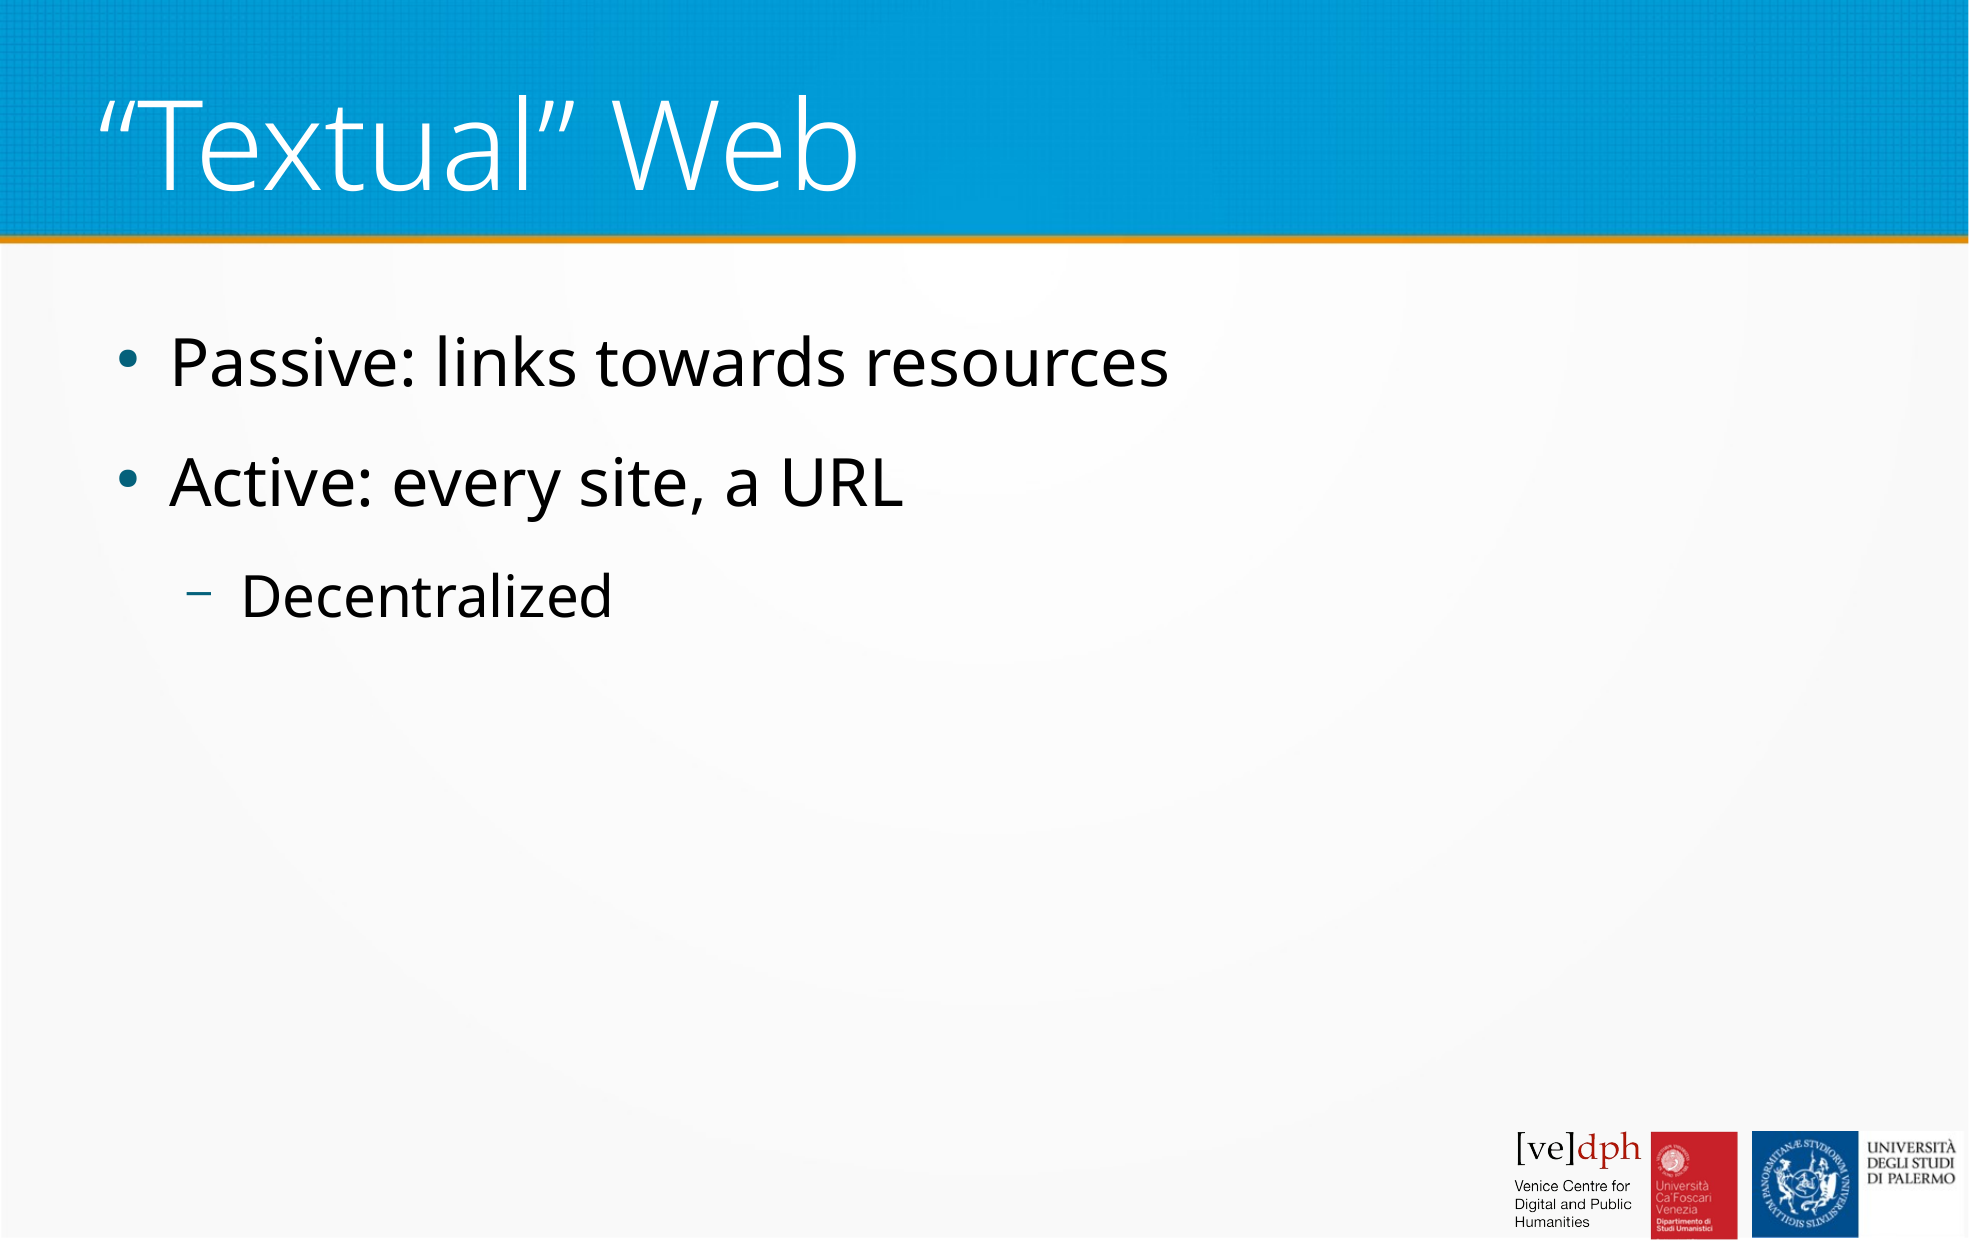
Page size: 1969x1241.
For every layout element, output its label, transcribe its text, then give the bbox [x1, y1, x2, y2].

list Passive: links towards resources Active: every site, a URL Decentralized [98, 315, 1861, 1081]
title “Textual” Web [98, 19, 1870, 227]
picture [0, 233, 1969, 1241]
